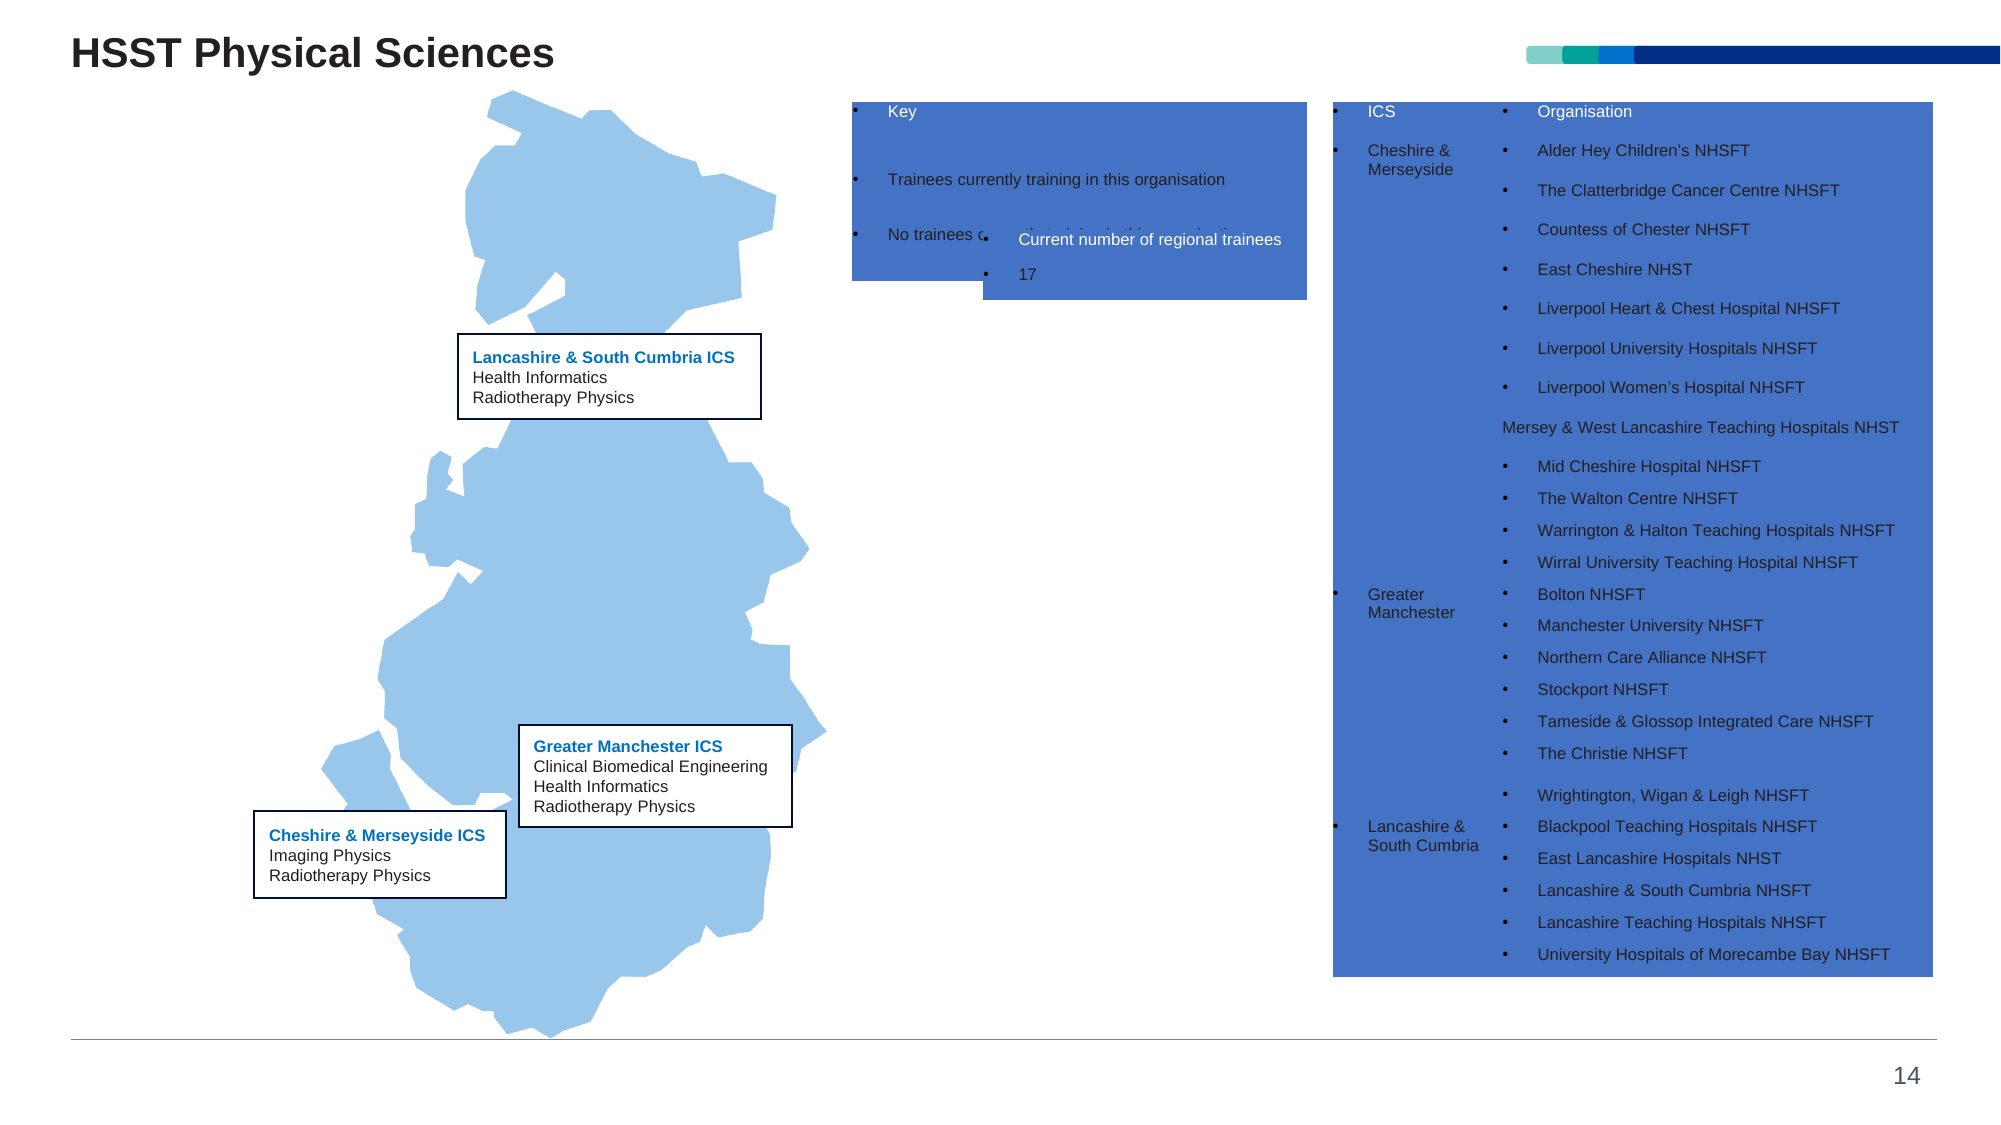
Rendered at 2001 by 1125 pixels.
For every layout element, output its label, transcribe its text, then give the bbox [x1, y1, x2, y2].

text_box Lancashire & South Cumbria ICS Health Informatics Radiotherapy Physics [458, 334, 761, 419]
table_cell Northern Care Alliance NHSFT [1502, 648, 1933, 680]
table_cell The Christie NHSFT [1502, 744, 1933, 786]
table_cell Blackpool Teaching Hospitals NHSFT [1502, 818, 1933, 850]
text_box Cheshire & Merseyside ICS Imaging Physics Radiotherapy Physics [254, 811, 506, 898]
table_header Organisation [1502, 102, 1933, 141]
table_cell Greater Manchester [1333, 585, 1502, 818]
table_cell The Walton Centre NHSFT [1502, 489, 1933, 521]
table_cell Wrightington, Wigan & Leigh NHSFT [1502, 786, 1933, 818]
table_cell Mid Cheshire Hospital NHSFT [1502, 458, 1933, 489]
title HSST Physical Sciences [70, 32, 1513, 79]
table_cell Cheshire & Merseyside [1333, 141, 1502, 585]
table_cell Manchester University NHSFT [1502, 617, 1933, 648]
table_cell The Clatterbridge Cancer Centre NHSFT [1502, 181, 1933, 220]
table_cell Mersey & West Lancashire Teaching Hospitals NHST [1502, 418, 1933, 458]
table_cell Lancashire & South Cumbria NHSFT [1502, 881, 1933, 913]
table_cell Lancashire & South Cumbria [1333, 818, 1502, 977]
table_cell Tameside & Glossop Integrated Care NHSFT [1502, 712, 1933, 744]
table_header Key [852, 102, 1249, 170]
text_box Greater Manchester ICS Clinical Biomedical Engineering Health Informatics Radiotherapy Physics [519, 725, 792, 827]
table_cell Liverpool Women’s Hospital NHSFT [1502, 378, 1933, 418]
table_cell East Cheshire NHST [1502, 260, 1933, 299]
table_cell Wirral University Teaching Hospital NHSFT [1502, 553, 1933, 585]
table_cell No trainees currently training in this organisation [852, 225, 1249, 281]
table_cell East Lancashire Hospitals NHST [1502, 850, 1933, 881]
table_cell Lancashire Teaching Hospitals NHSFT [1502, 913, 1933, 945]
table_cell University Hospitals of Morecambe Bay NHSFT [1502, 945, 1933, 977]
table_header ICS [1333, 102, 1502, 141]
picture [303, 79, 848, 1053]
table_header Current number of regional trainees [983, 230, 1307, 265]
table_header [1249, 102, 1307, 170]
table_cell 17 [983, 265, 1307, 300]
table_cell Trainees currently training in this organisation [852, 170, 1249, 225]
table_cell Warrington & Halton Teaching Hospitals NHSFT [1502, 521, 1933, 553]
table_cell Stockport NHSFT [1502, 680, 1933, 712]
table_cell [1249, 170, 1307, 225]
table_cell Bolton NHSFT [1502, 585, 1933, 617]
table_cell [1249, 225, 1307, 230]
table_cell Countess of Chester NHSFT [1502, 220, 1933, 260]
table_cell Alder Hey Children’s NHSFT [1502, 141, 1933, 181]
table_cell Liverpool Heart & Chest Hospital NHSFT [1502, 299, 1933, 339]
table_cell Liverpool University Hospitals NHSFT [1502, 339, 1933, 378]
